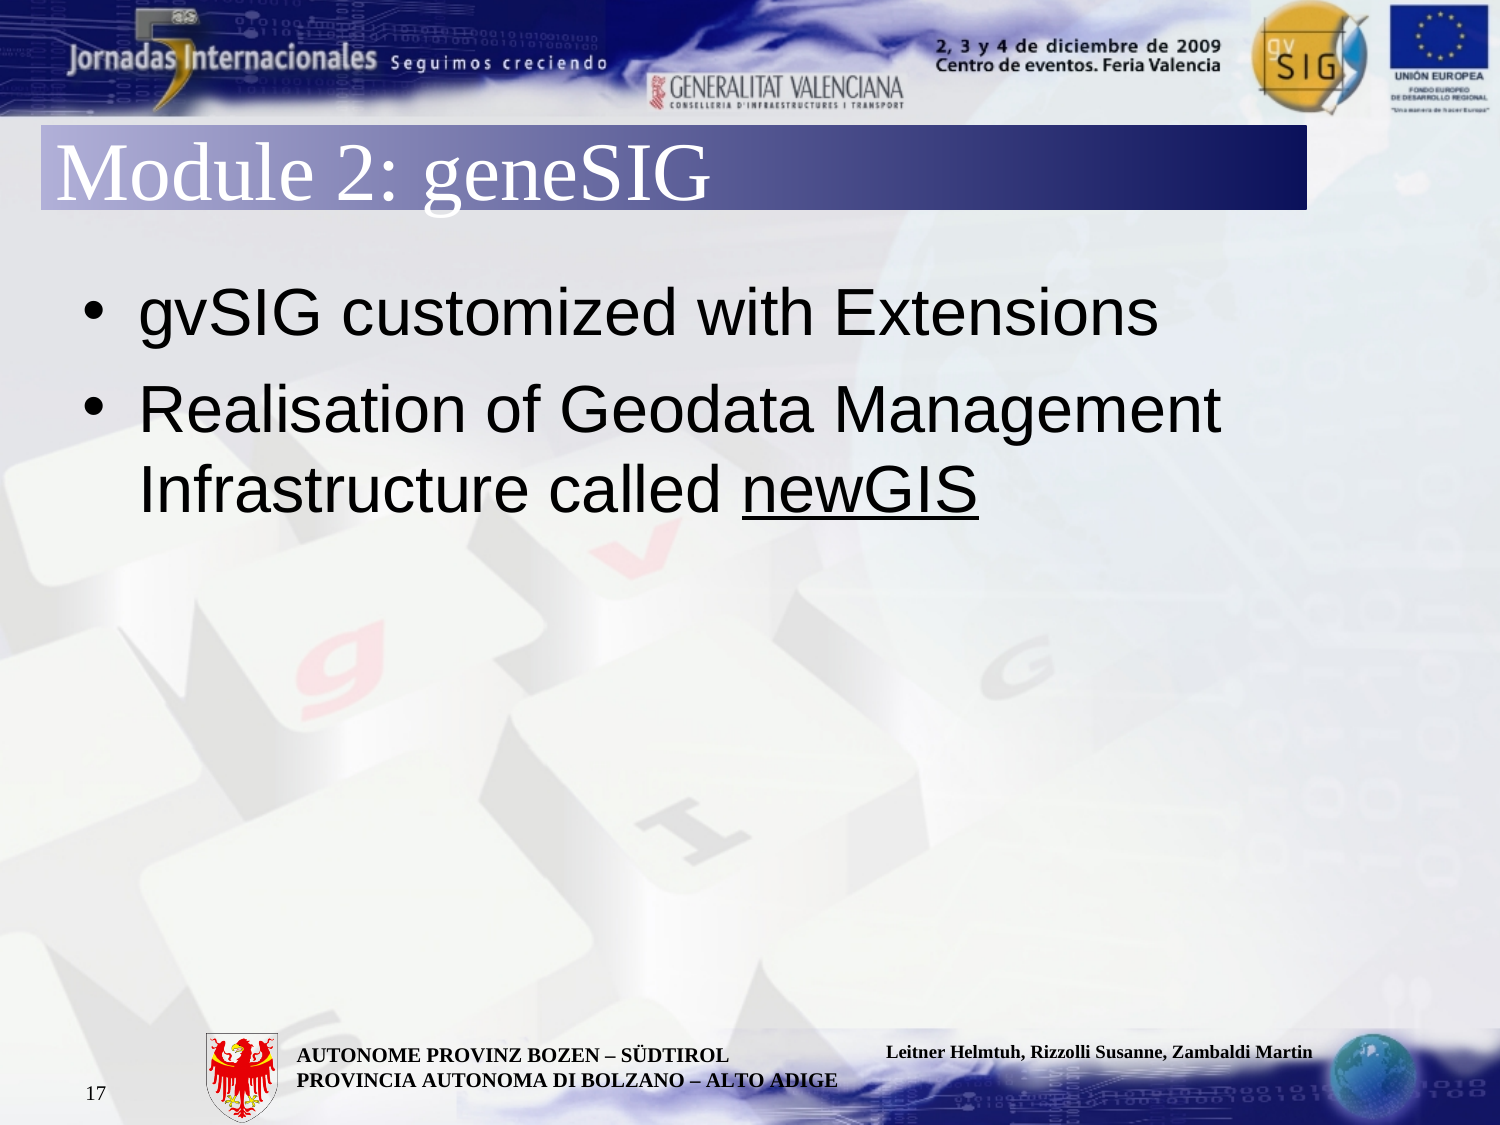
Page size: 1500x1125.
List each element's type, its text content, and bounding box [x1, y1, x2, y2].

text_box Module 2: geneSIG [41, 125, 1307, 210]
picture [0, 0, 1500, 1125]
list gvSIG customized with Extensions Realisation of Geodata Management Infrastructure called newGIS [67, 261, 1418, 853]
